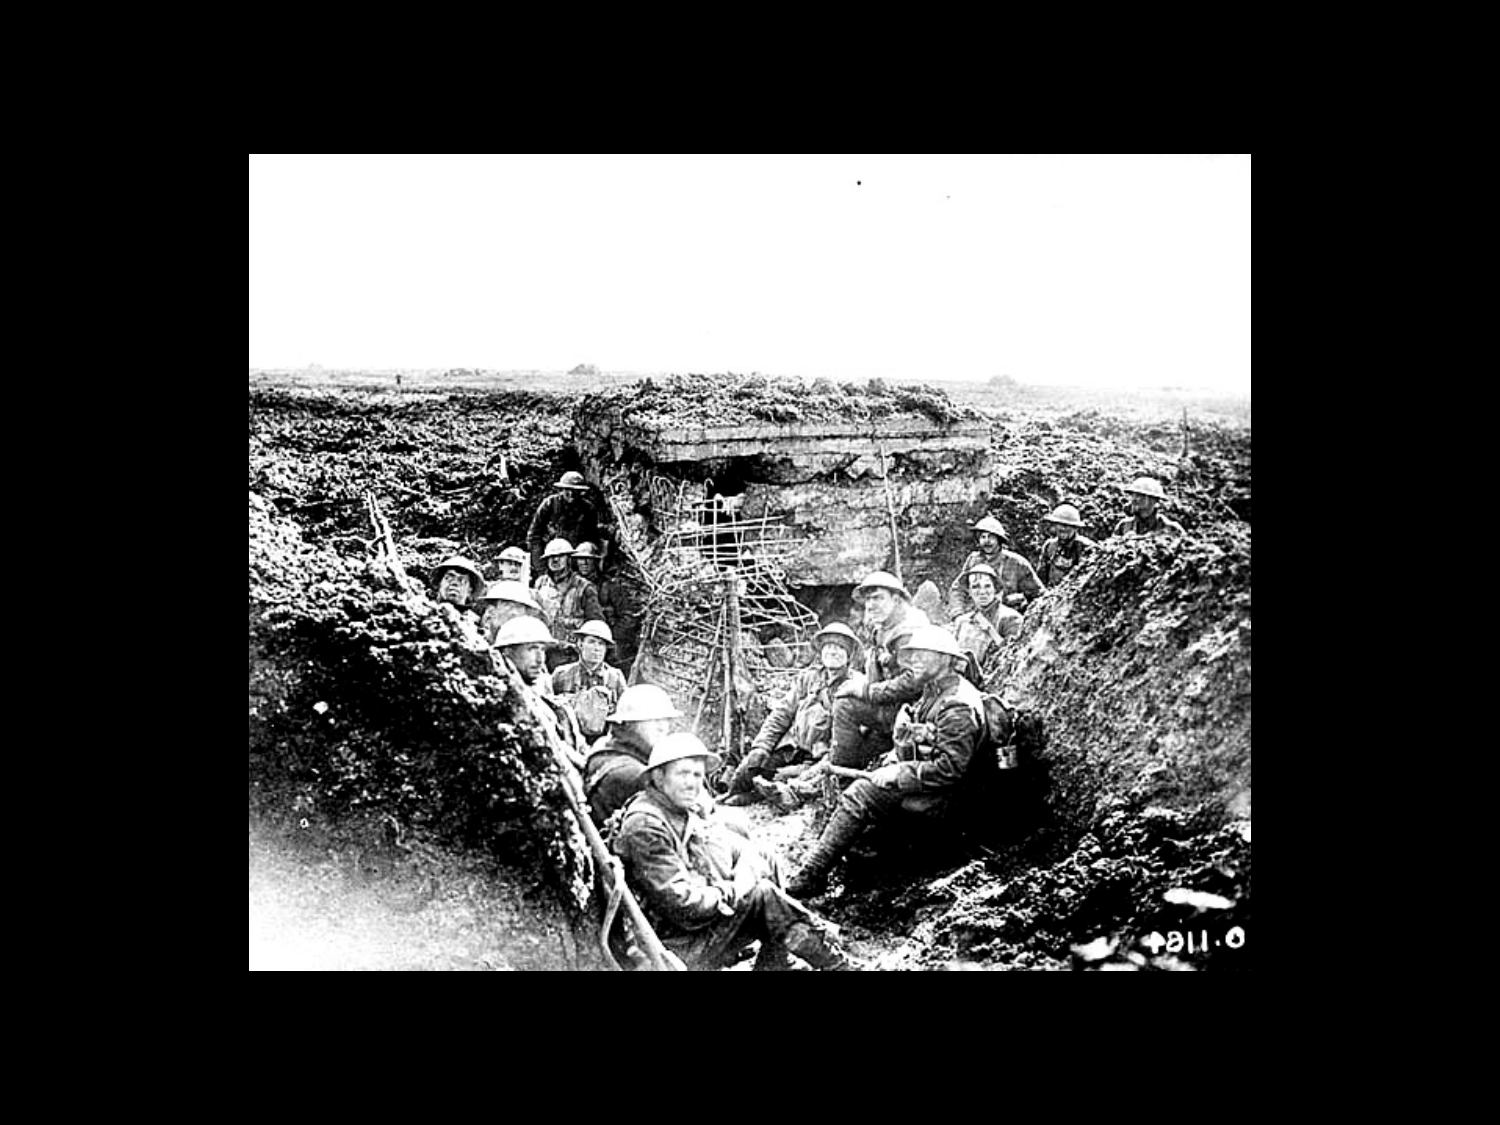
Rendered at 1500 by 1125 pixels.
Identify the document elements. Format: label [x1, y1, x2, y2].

picture [249, 154, 1251, 971]
